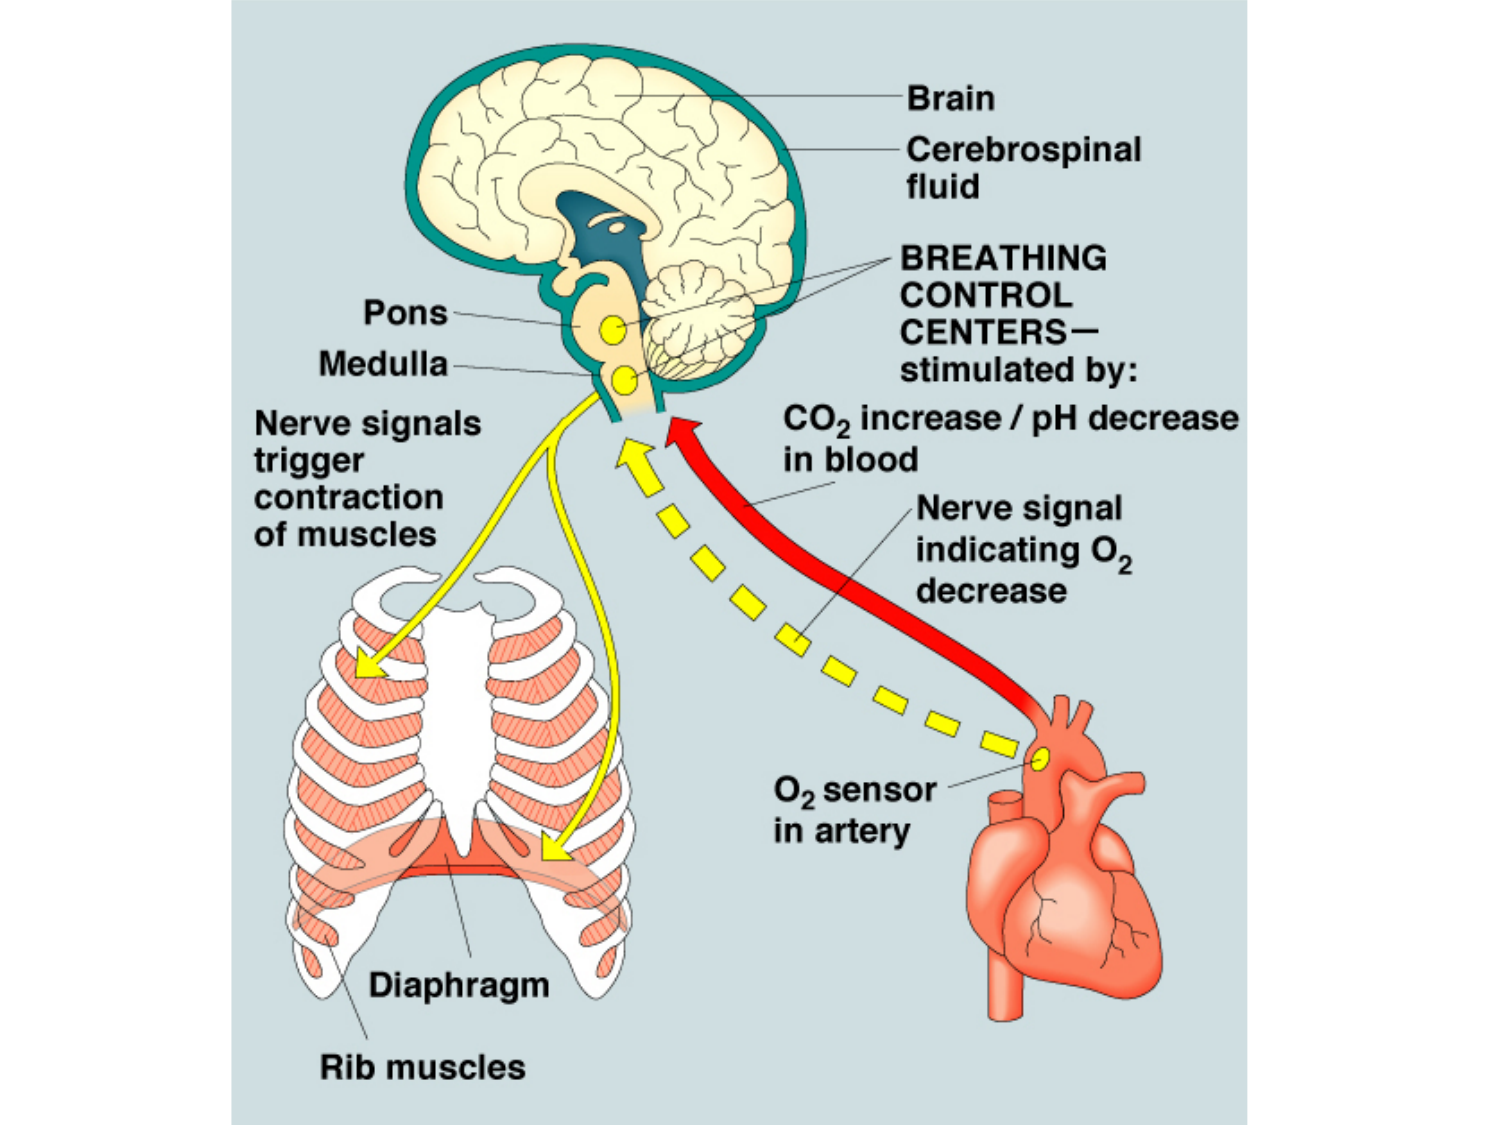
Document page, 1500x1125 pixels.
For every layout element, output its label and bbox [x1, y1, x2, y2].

text_box [1248, 0, 1500, 1125]
picture [231, 0, 1248, 1125]
text_box [0, 0, 231, 1125]
